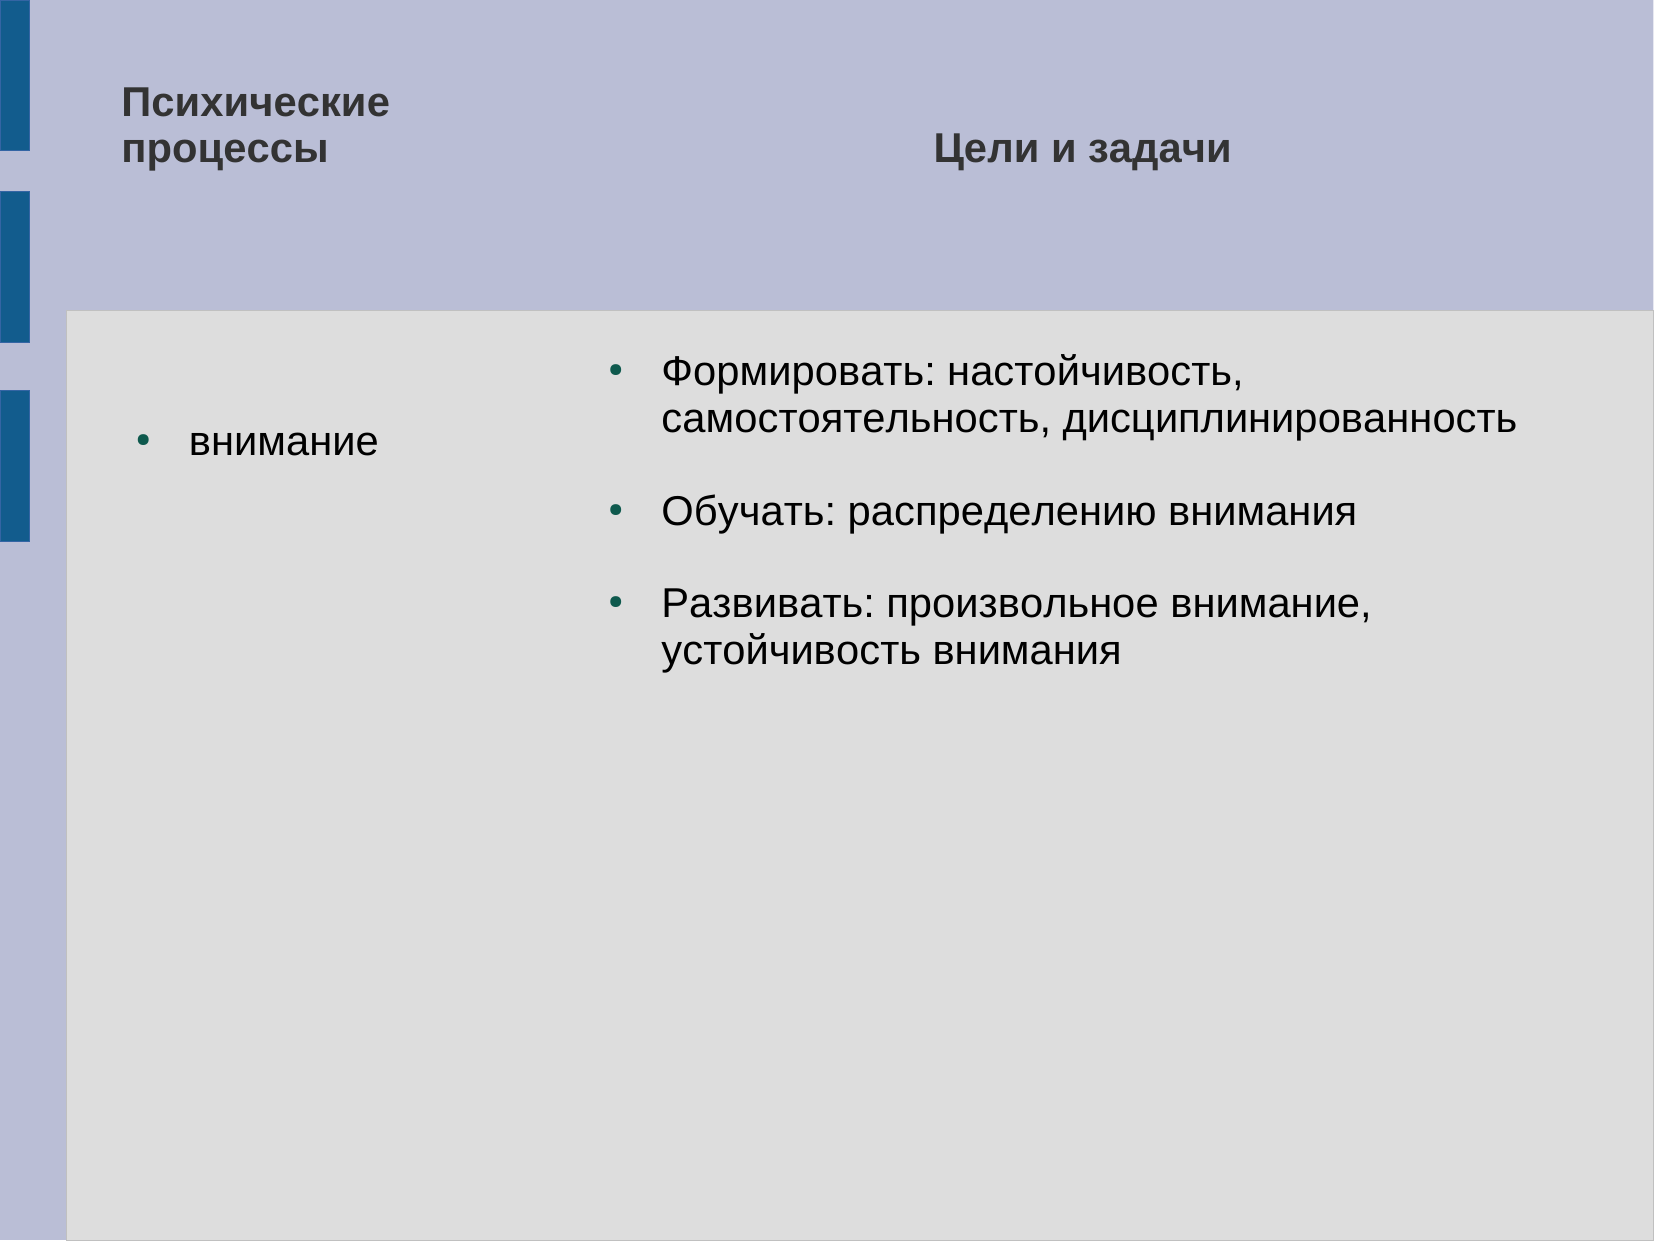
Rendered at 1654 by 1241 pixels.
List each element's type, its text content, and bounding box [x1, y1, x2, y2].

list внимание [118, 324, 532, 1144]
title Психические процессы Цели и задачи [121, 75, 1534, 220]
list Формировать: настойчивость, самостоятельность, дисциплинированность Обучать: распределению внимания Развивать: произвольное внимание, устойчивость внимания [590, 347, 1625, 1152]
